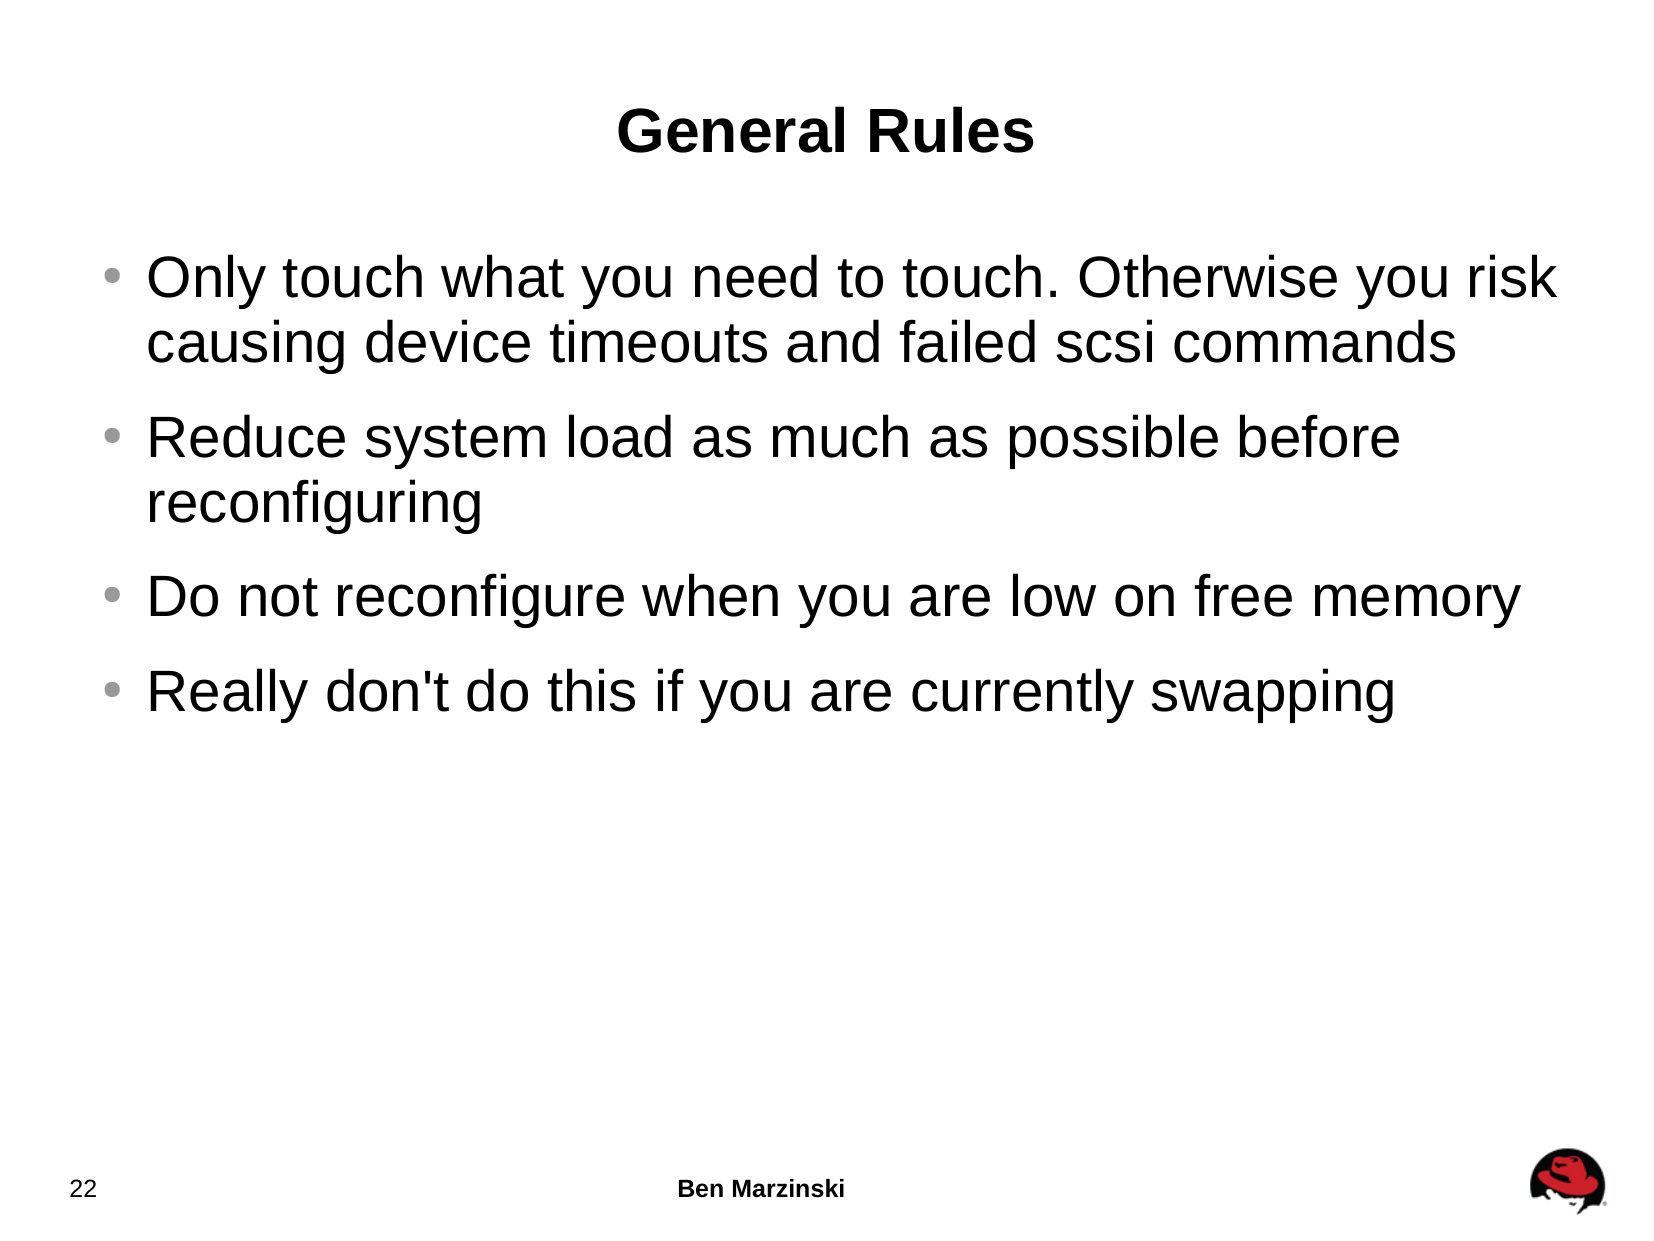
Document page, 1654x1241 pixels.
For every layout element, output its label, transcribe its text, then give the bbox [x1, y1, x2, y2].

title General Rules [82, 45, 1571, 218]
list Only touch what you need to touch. Otherwise you risk causing device timeouts and failed scsi commands Reduce system load as much as possible before reconfiguring Do not reconfigure when you are low on free memory Really don't do this if you are currently swapping [86, 244, 1576, 1024]
picture [1529, 1146, 1613, 1224]
